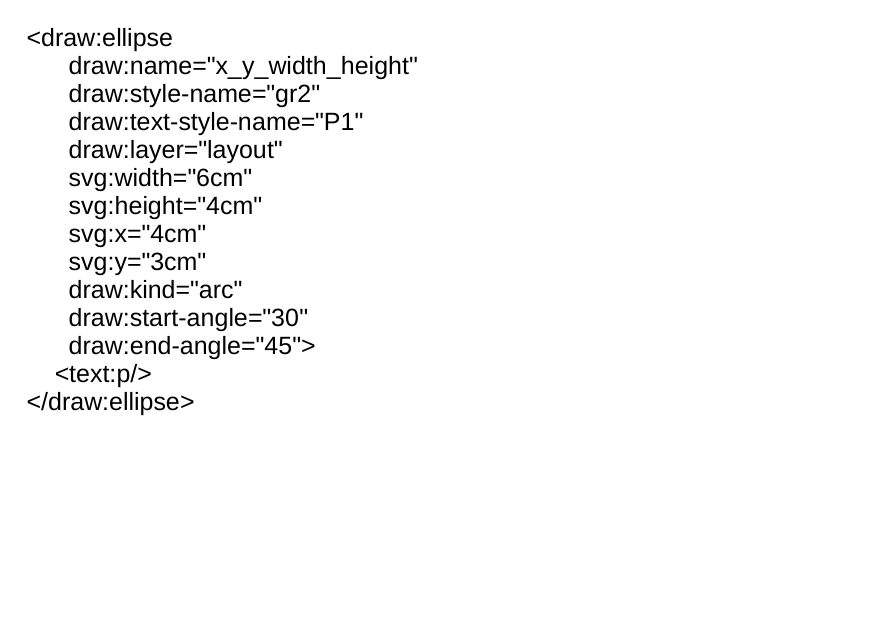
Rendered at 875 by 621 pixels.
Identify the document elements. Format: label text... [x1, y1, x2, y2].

text_box <draw:ellipse draw:name="x_y_width_height" draw:style-name="gr2" draw:text-style-name="P1" draw:layer="layout" svg:width="6cm" svg:height="4cm" svg:x="4cm" svg:y="3cm" draw:kind="arc" draw:start-angle="30" draw:end-angle="45"> <text:p/> </draw:ellipse> [11, 16, 843, 602]
